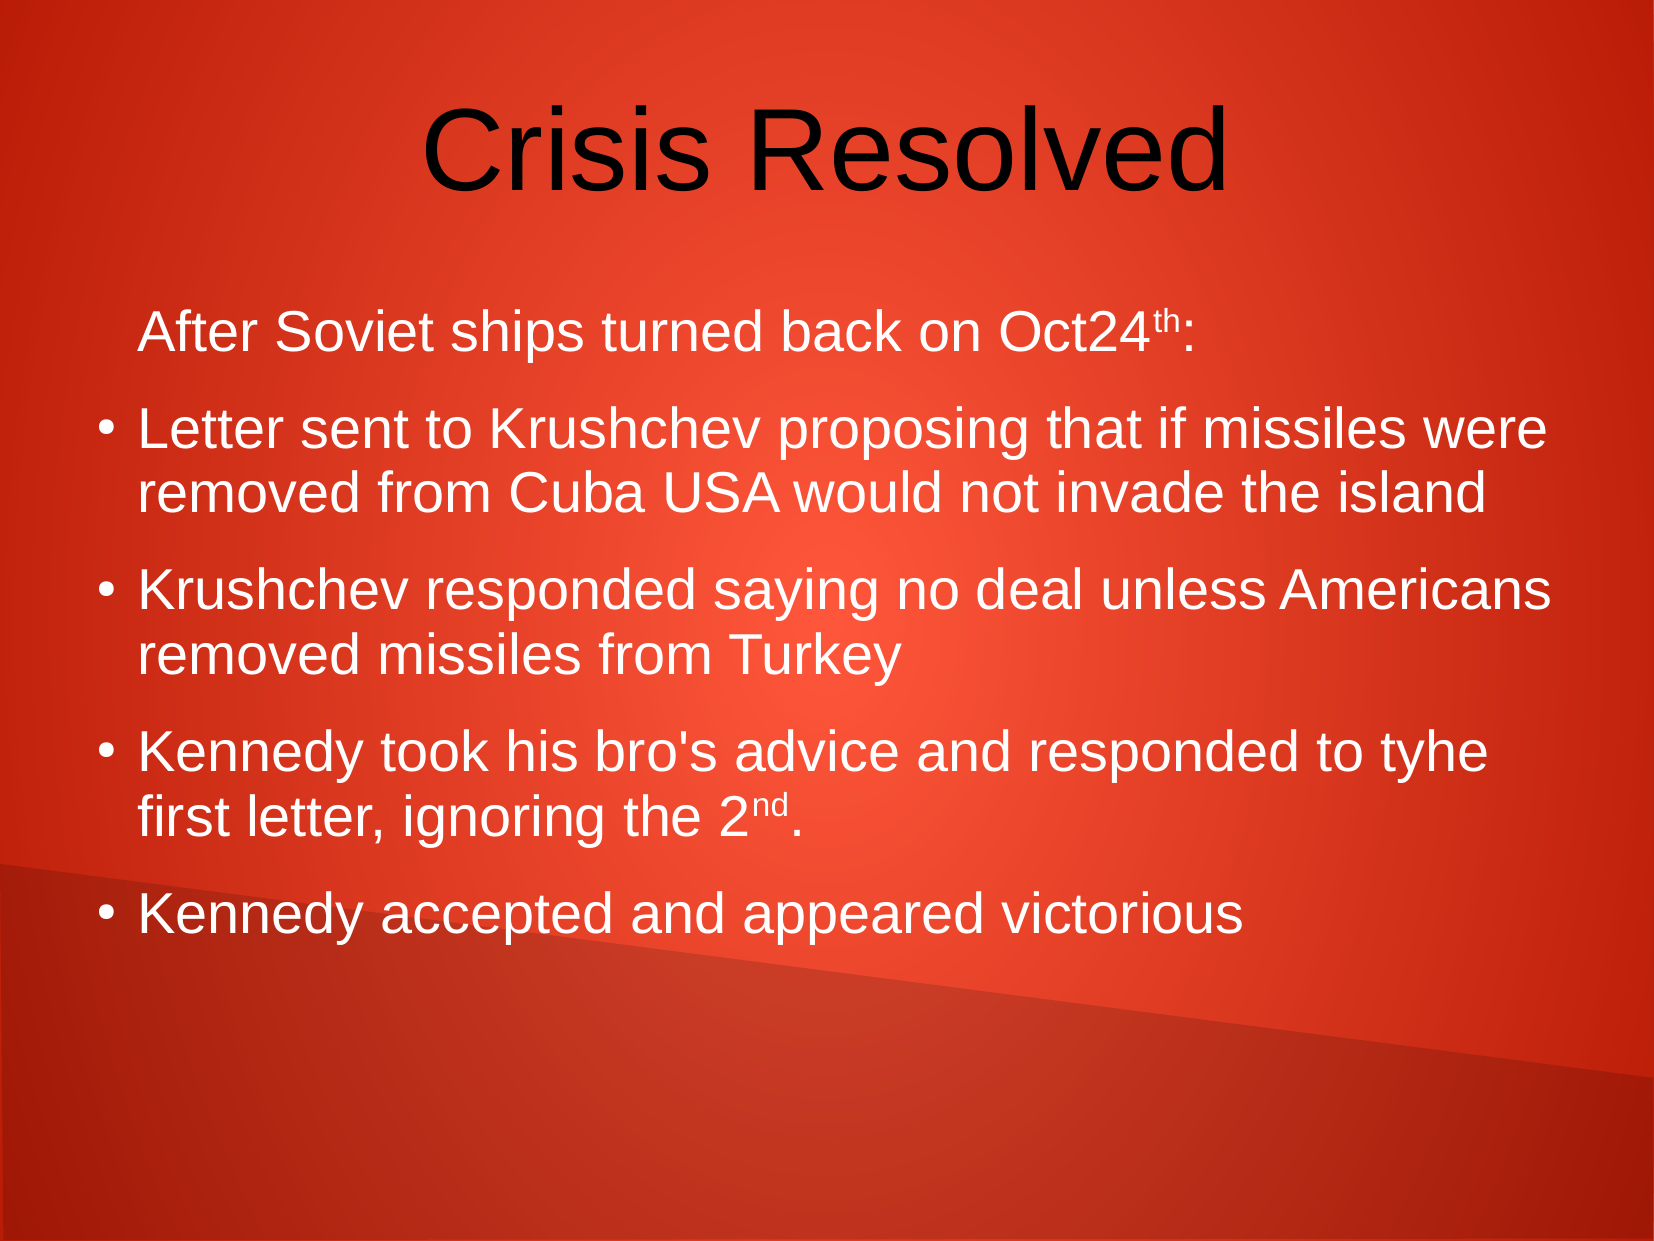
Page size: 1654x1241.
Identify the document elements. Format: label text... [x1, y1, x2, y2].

title Crisis Resolved [82, 47, 1571, 252]
list After Soviet ships turned back on Oct24th: Letter sent to Krushchev proposing that if missiles were removed from Cuba USA would not invade the island Krushchev responded saying no deal unless Americans removed missiles from Turkey Kennedy took his bro's advice and responded to tyhe first letter, ignoring the 2nd. Kennedy accepted and appeared victorious [82, 299, 1571, 1019]
